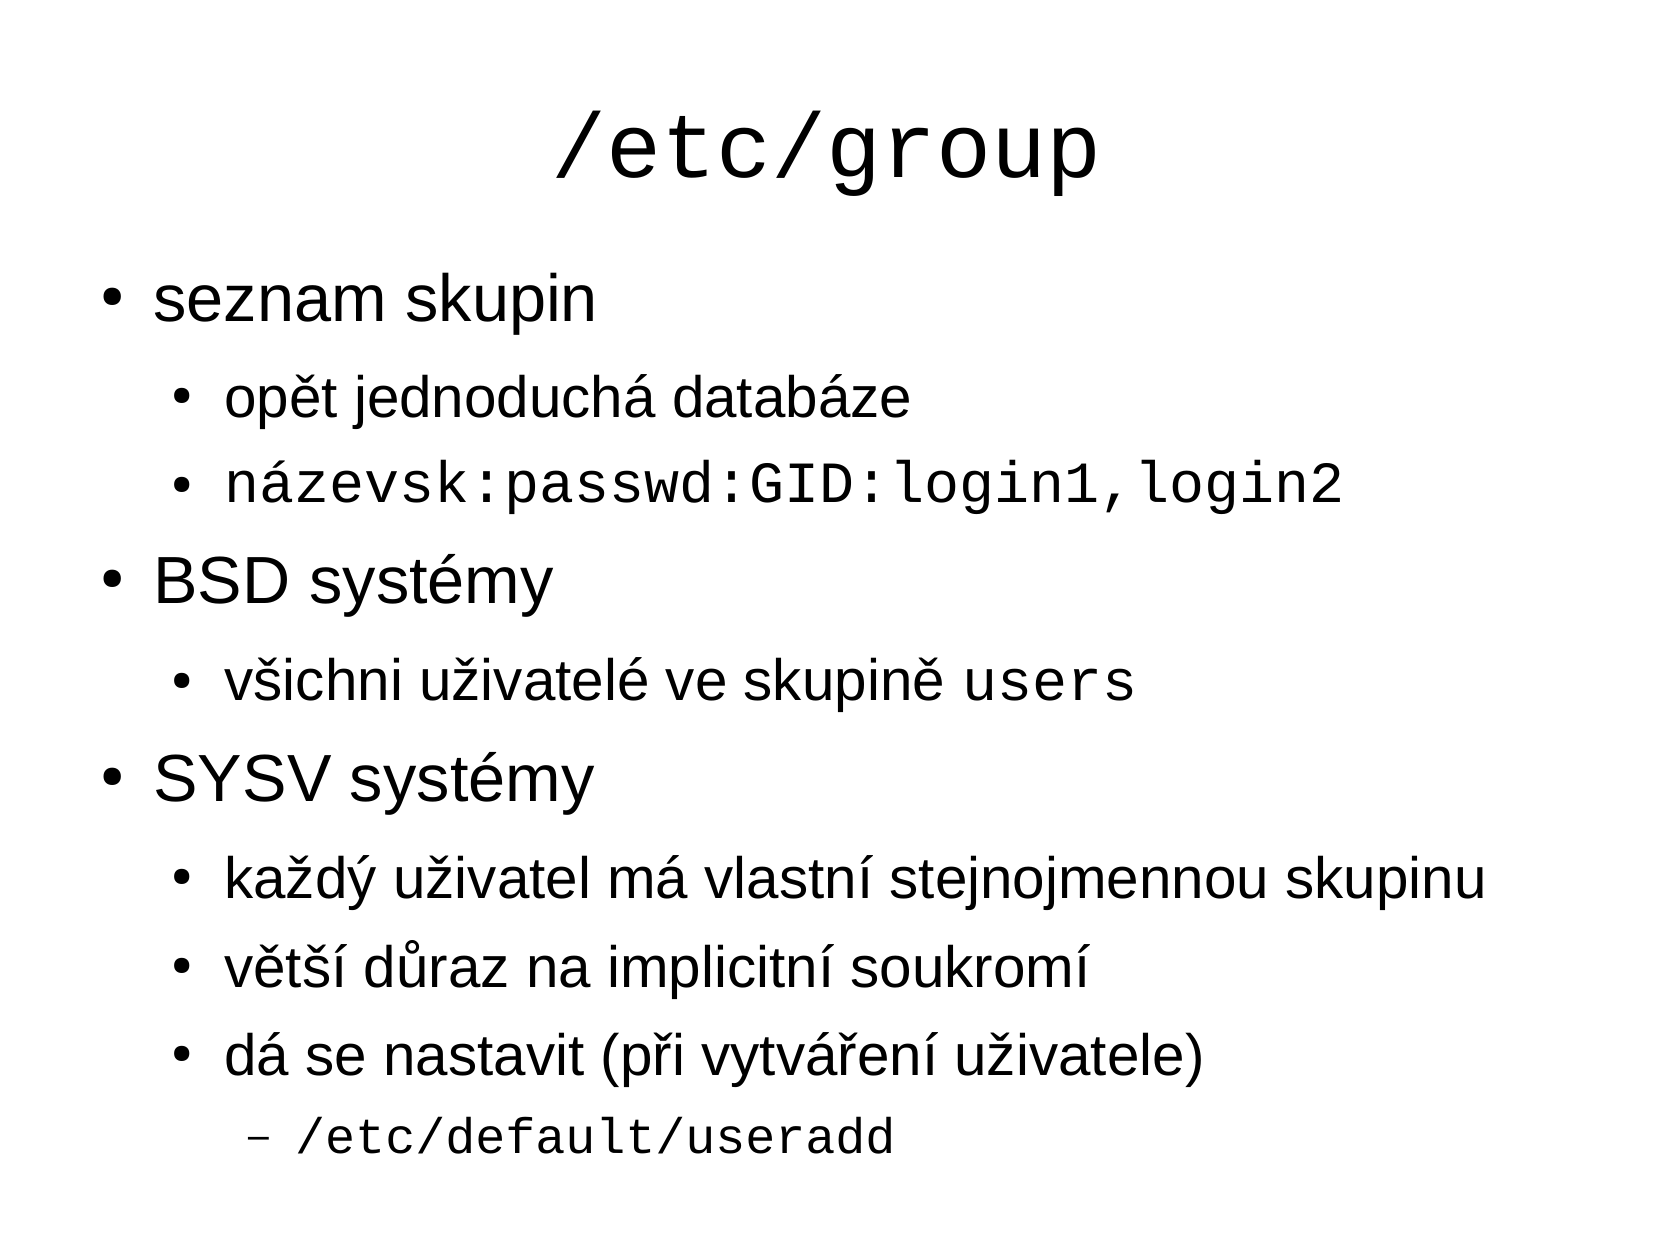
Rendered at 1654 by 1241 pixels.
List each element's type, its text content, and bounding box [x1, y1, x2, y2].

title /etc/group [82, 56, 1571, 250]
list seznam skupin opět jednoduchá databáze názevsk:passwd:GID:login1,login2 BSD systémy všichni uživatelé ve skupině users SYSV systémy každý uživatel má vlastní stejnojmennou skupinu větší důraz na implicitní soukromí dá se nastavit (při vytváření uživatele) /etc/default/useradd [82, 260, 1571, 1160]
